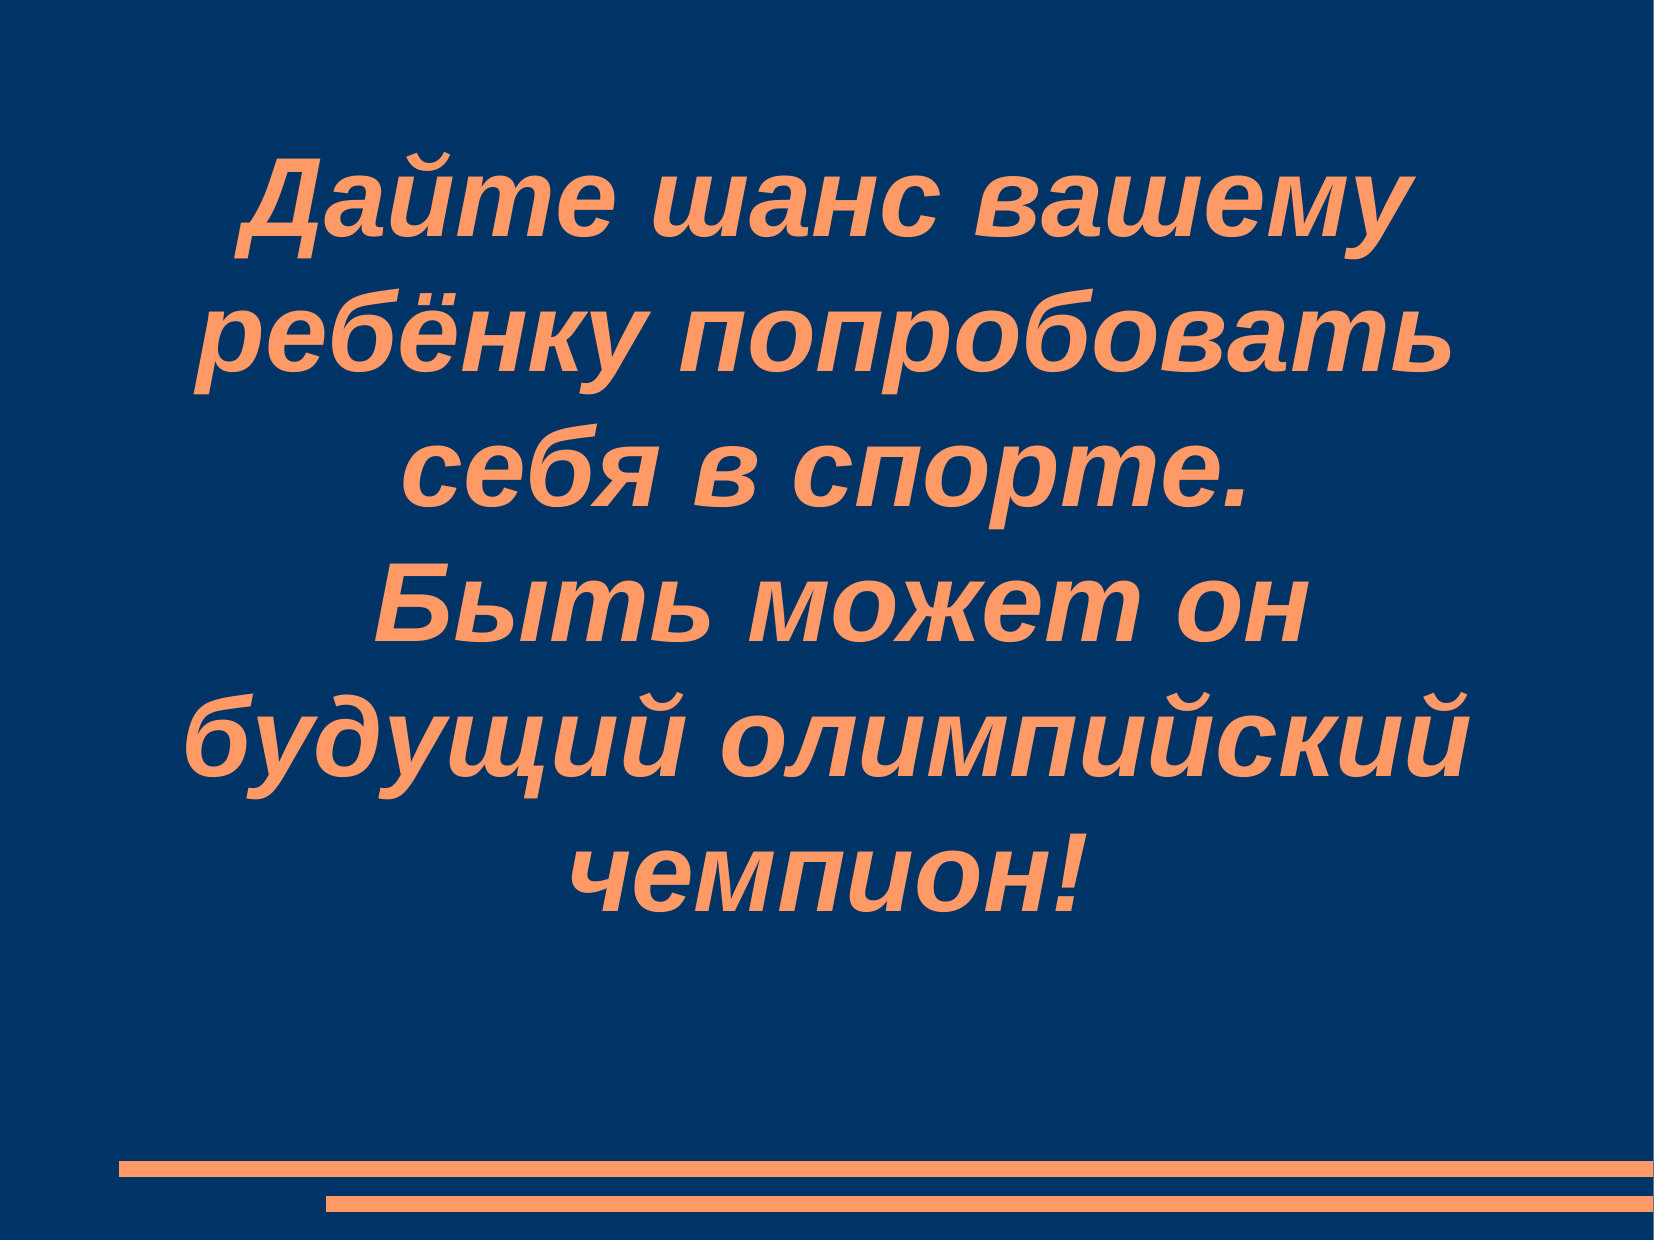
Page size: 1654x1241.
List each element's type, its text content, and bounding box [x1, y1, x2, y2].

title Дайте шанс вашему ребёнку попробовать себя в спорте. Быть может он будущий олимпийский чемпион! [121, 123, 1534, 877]
